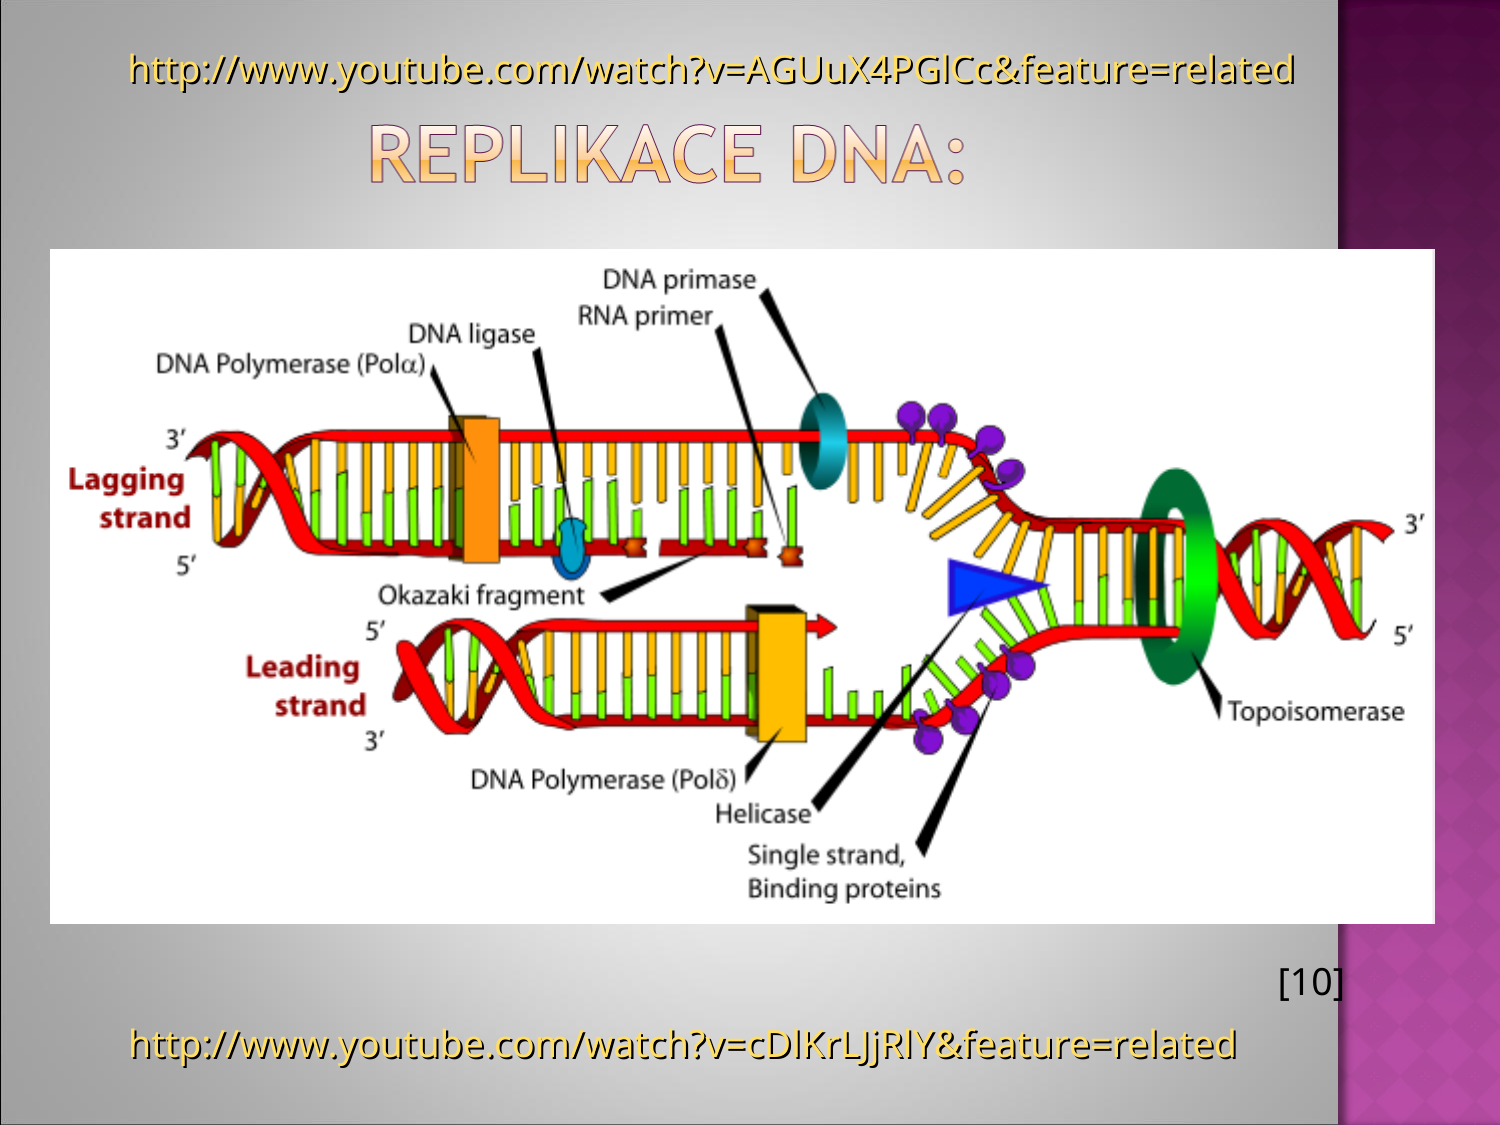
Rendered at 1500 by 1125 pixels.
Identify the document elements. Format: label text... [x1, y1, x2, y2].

picture [0, 0, 1500, 1125]
text_box [50, 249, 1435, 924]
text_box [73, 52, 1265, 202]
text_box http://www.youtube.com/watch?v=cDlKrLJjRlY&feature=related [113, 1012, 1262, 1079]
text_box http://www.youtube.com/watch?v=AGUuX4PGlCc&feature=related [112, 37, 1364, 104]
text_box [10] [1262, 949, 1361, 1011]
